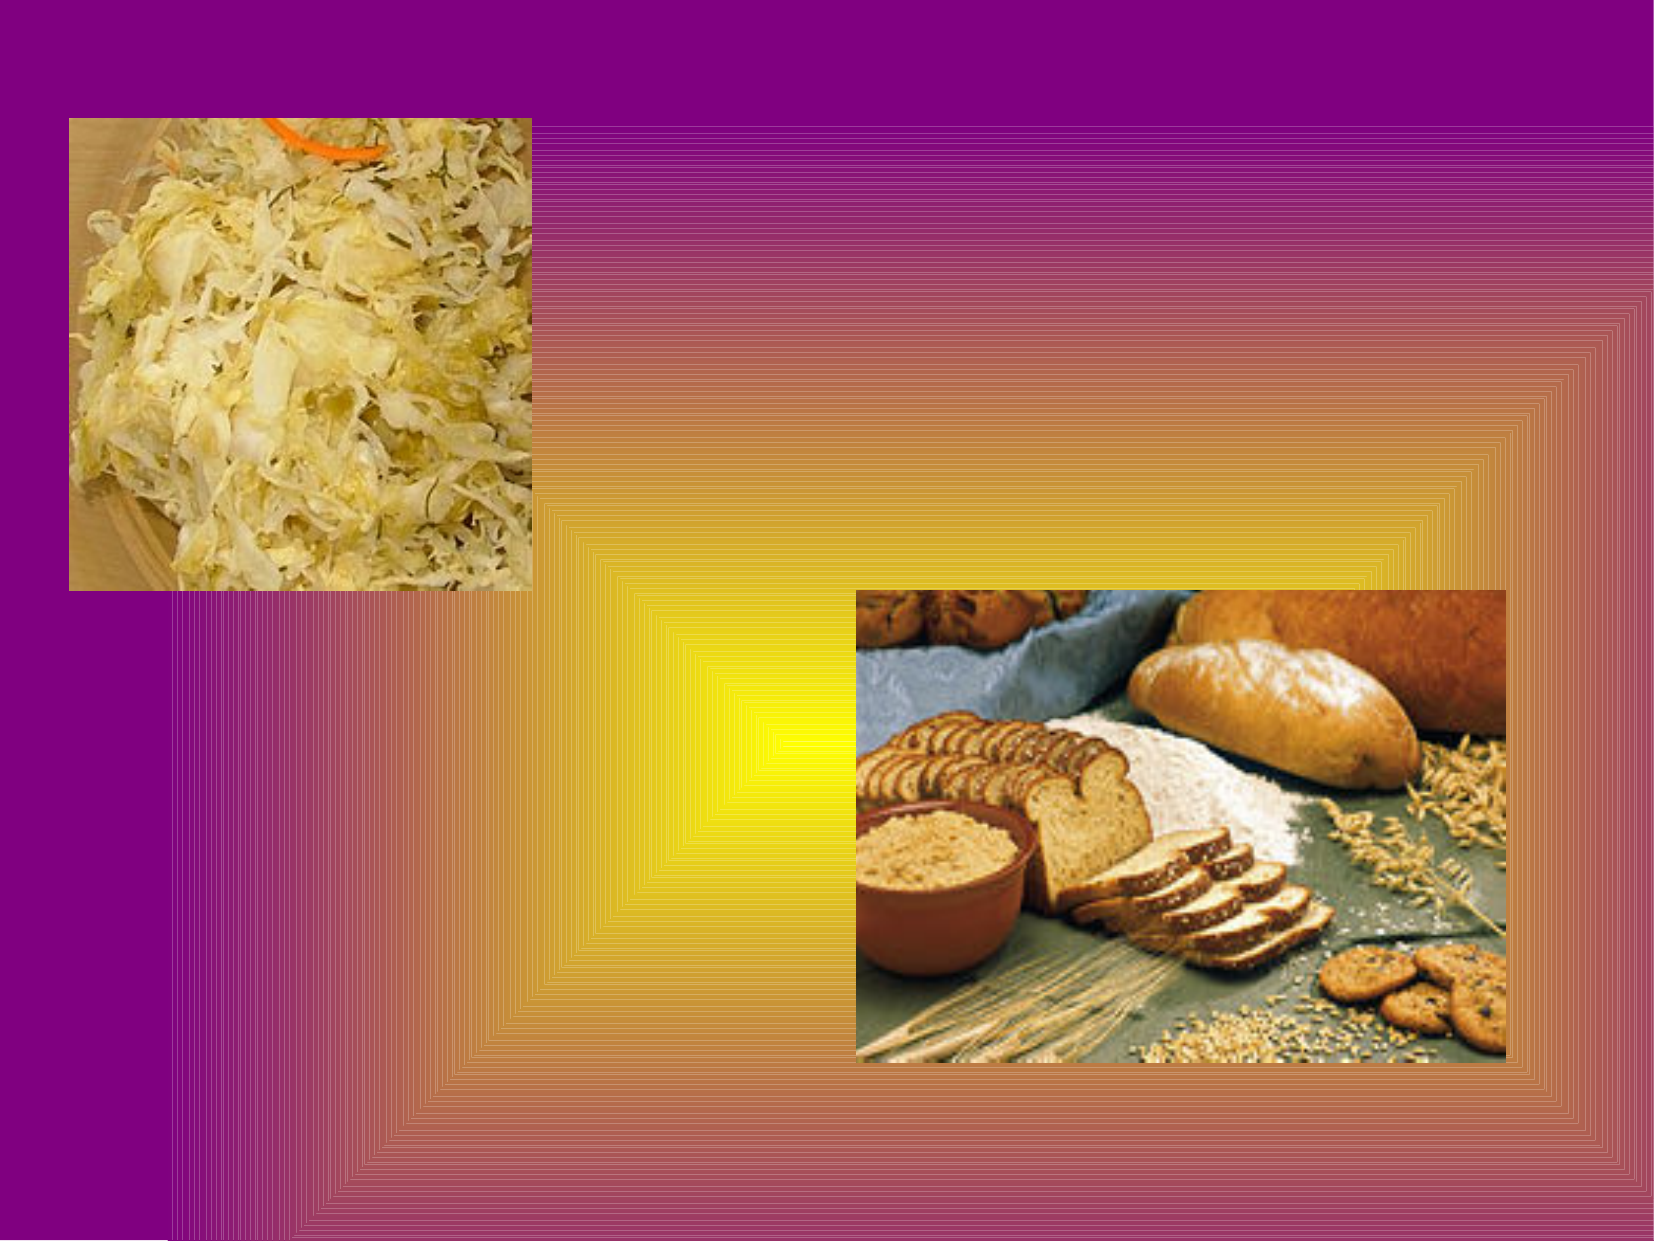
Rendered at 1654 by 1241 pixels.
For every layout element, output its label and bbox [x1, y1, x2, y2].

picture [69, 118, 532, 591]
picture [856, 590, 1506, 1063]
